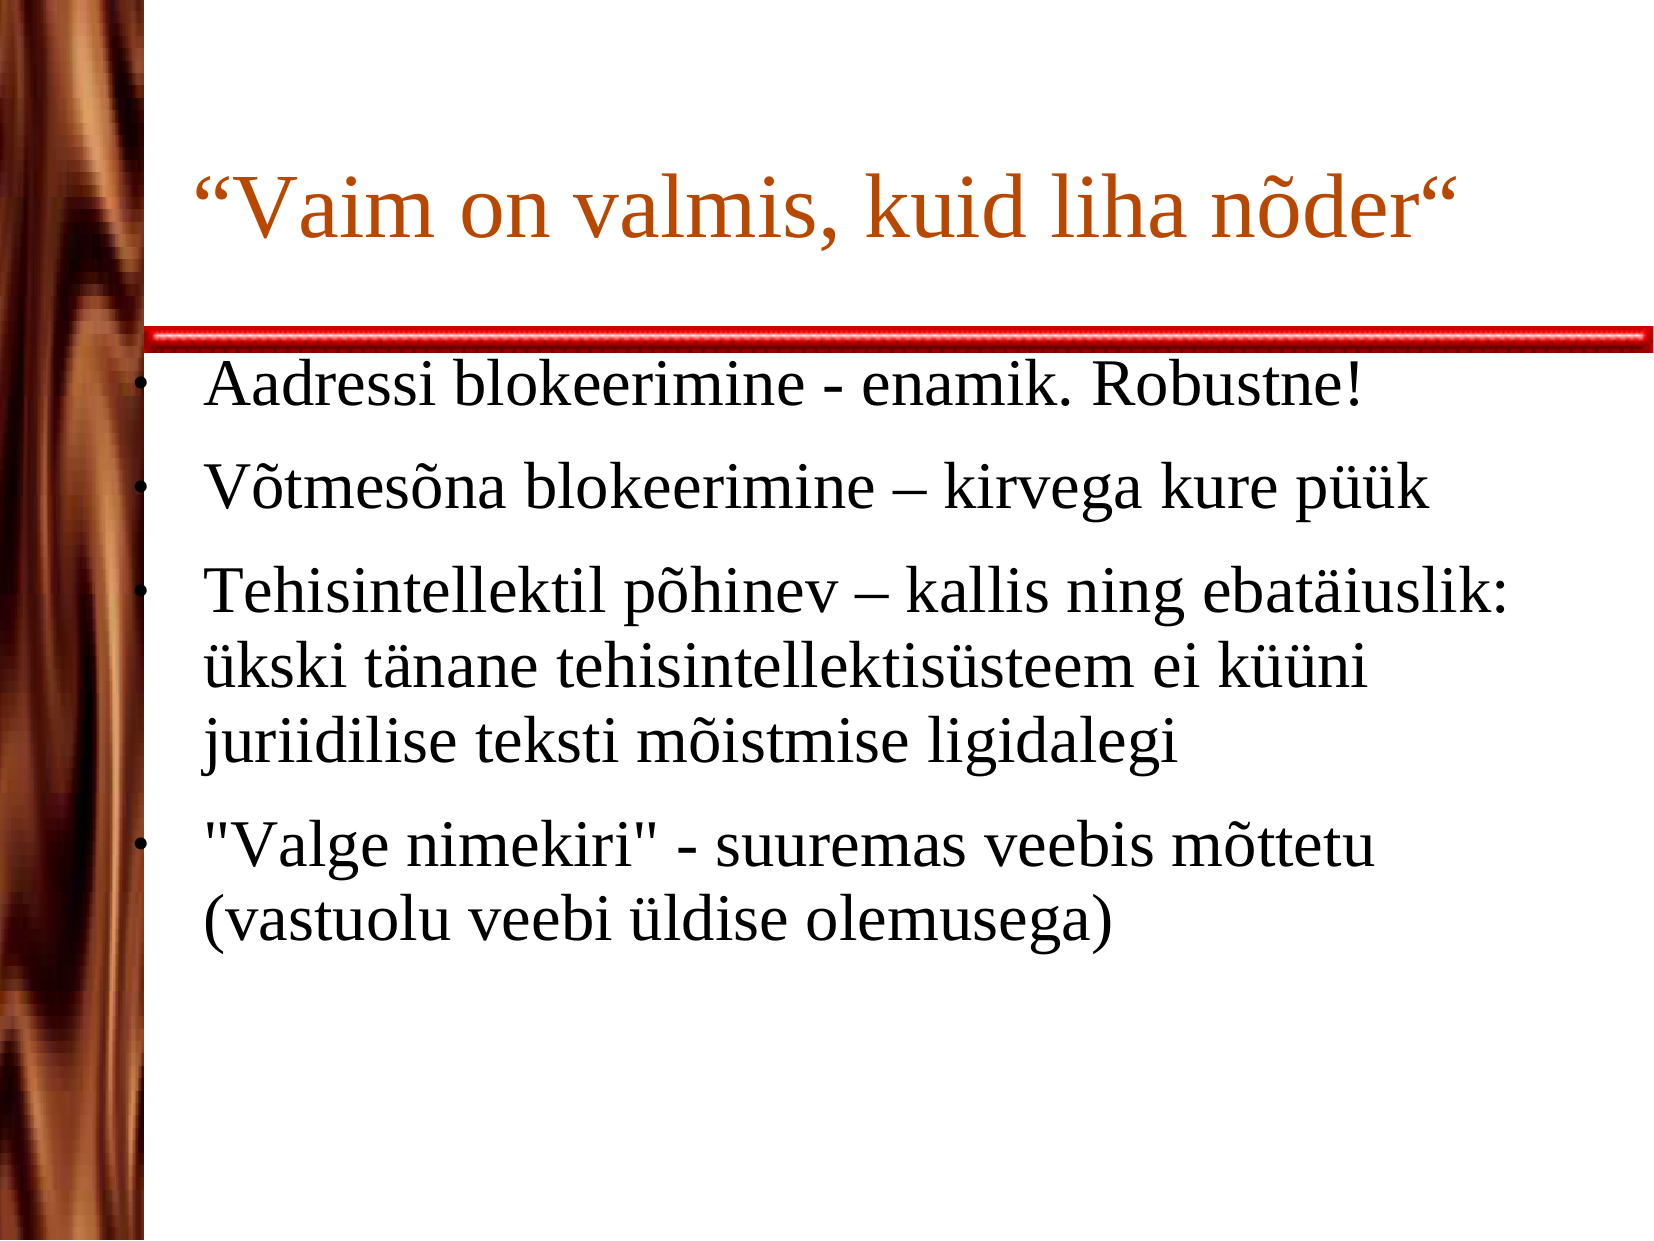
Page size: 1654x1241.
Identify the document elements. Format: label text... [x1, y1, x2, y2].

list Aadressi blokeerimine - enamik. Robustne! Võtmesõna blokeerimine – kirvega kure püük Tehisintellektil põhinev – kallis ning ebatäiuslik: ükski tänane tehisintellektisüsteem ei küüni juriidilise teksti mõistmise ligidalegi "Valge nimekiri" - suuremas veebis mõttetu (vastuolu veebi üldise olemusega) [121, 344, 1534, 1126]
title “Vaim on valmis, kuid liha nõder“ [121, 102, 1534, 310]
picture [0, 0, 1654, 1240]
